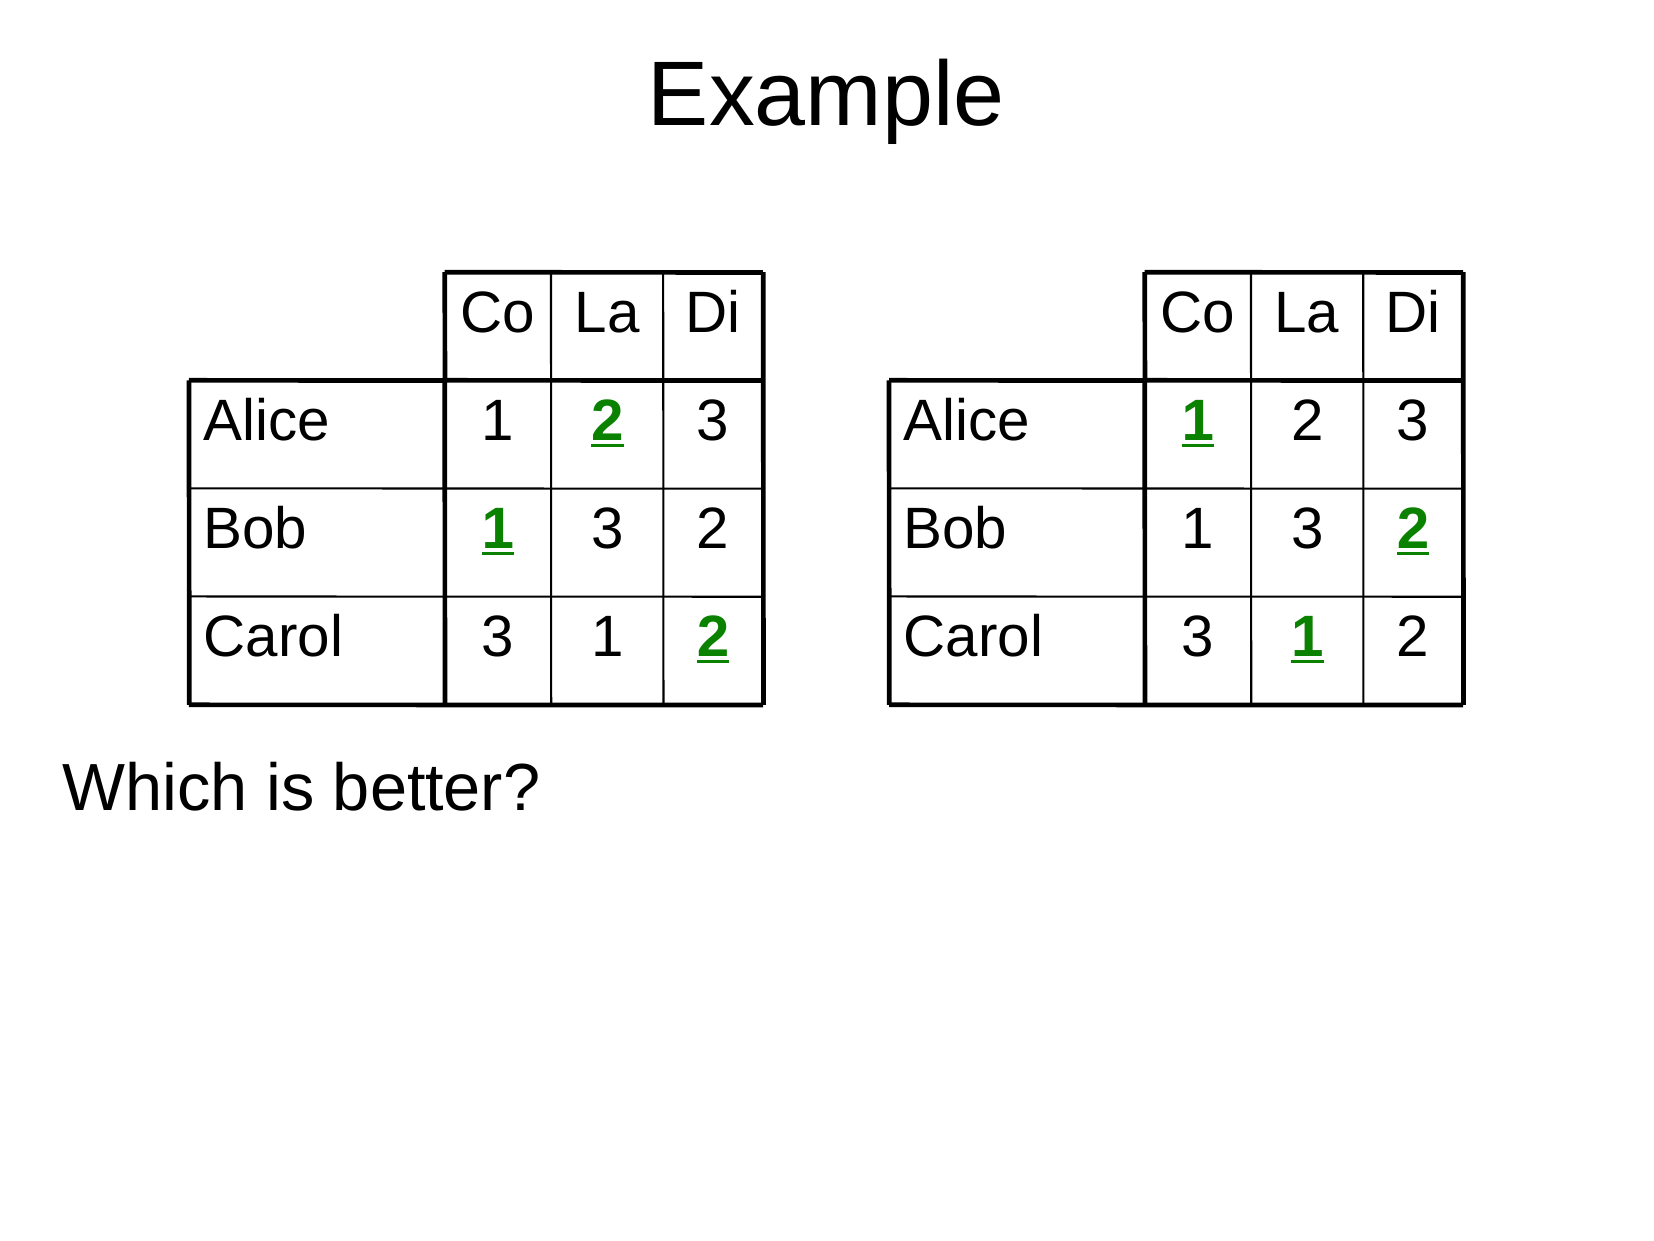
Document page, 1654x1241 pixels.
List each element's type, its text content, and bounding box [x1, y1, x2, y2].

text_box La [1253, 275, 1362, 378]
text_box 1 [448, 383, 550, 487]
text_box 3 [1148, 598, 1250, 702]
text_box 3 [1365, 383, 1461, 487]
text_box 1 [1148, 383, 1250, 487]
text_box Bob [892, 490, 1142, 595]
text_box 2 [665, 598, 761, 702]
text_box Carol [192, 598, 442, 702]
text_box 2 [665, 490, 761, 595]
text_box Carol [892, 598, 1142, 702]
text_box Co [448, 275, 550, 378]
text_box 1 [1253, 598, 1362, 702]
text_box Alice [192, 383, 442, 487]
text_box 3 [553, 490, 662, 595]
text_box Alice [892, 383, 1142, 487]
title Example [0, 7, 1654, 181]
text_box 2 [1365, 490, 1461, 595]
text_box Co [1148, 275, 1250, 378]
text_box 1 [553, 598, 662, 702]
text_box Di [1365, 275, 1460, 378]
text_box Bob [192, 490, 442, 595]
text_box La [553, 275, 662, 378]
text_box 1 [1148, 490, 1250, 595]
text_box 2 [1253, 383, 1362, 487]
text_box 3 [448, 598, 550, 702]
text_box 3 [1253, 490, 1362, 595]
text_box 2 [553, 383, 662, 487]
text_box Di [665, 275, 760, 378]
text_box 3 [665, 383, 761, 487]
text_box 1 [448, 490, 550, 595]
text_box 2 [1365, 598, 1461, 702]
list Which is better? [45, 750, 1609, 1241]
